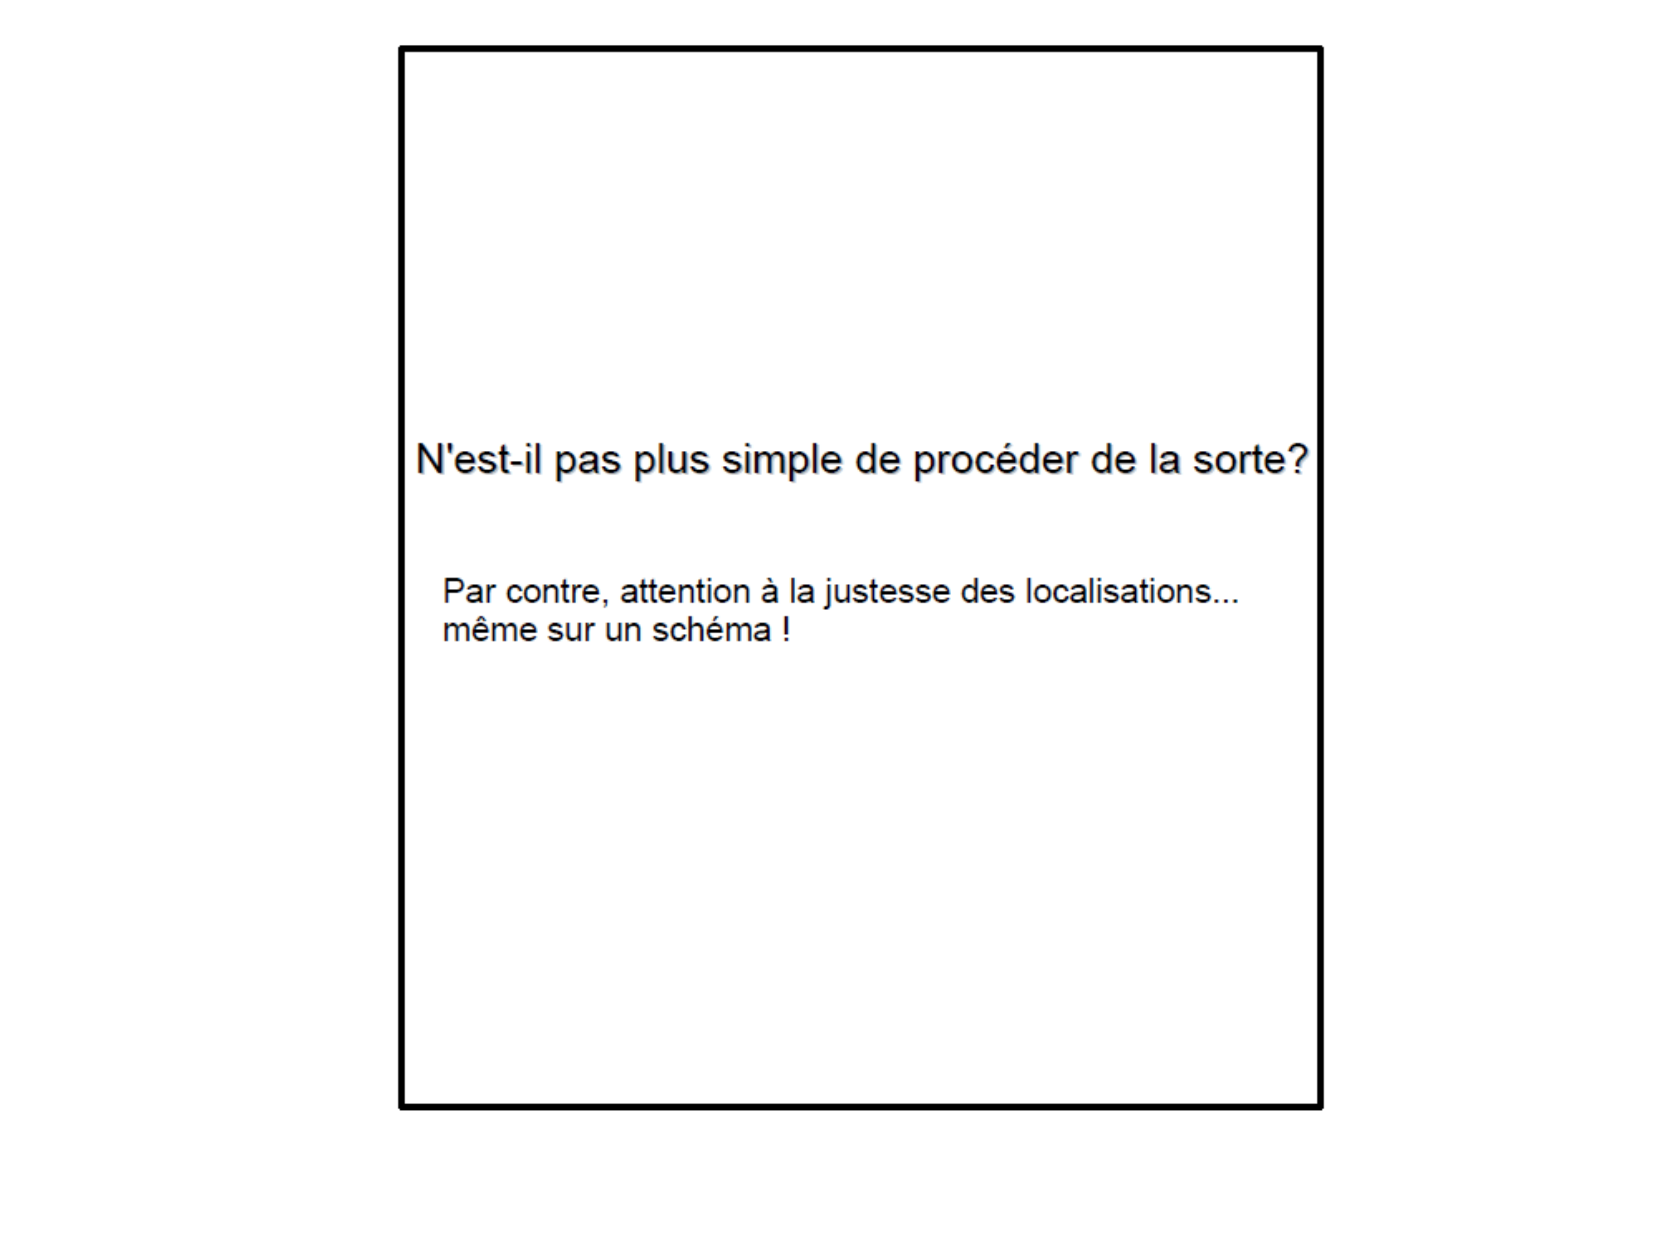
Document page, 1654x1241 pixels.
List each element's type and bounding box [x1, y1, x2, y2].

picture [362, 29, 1359, 1149]
